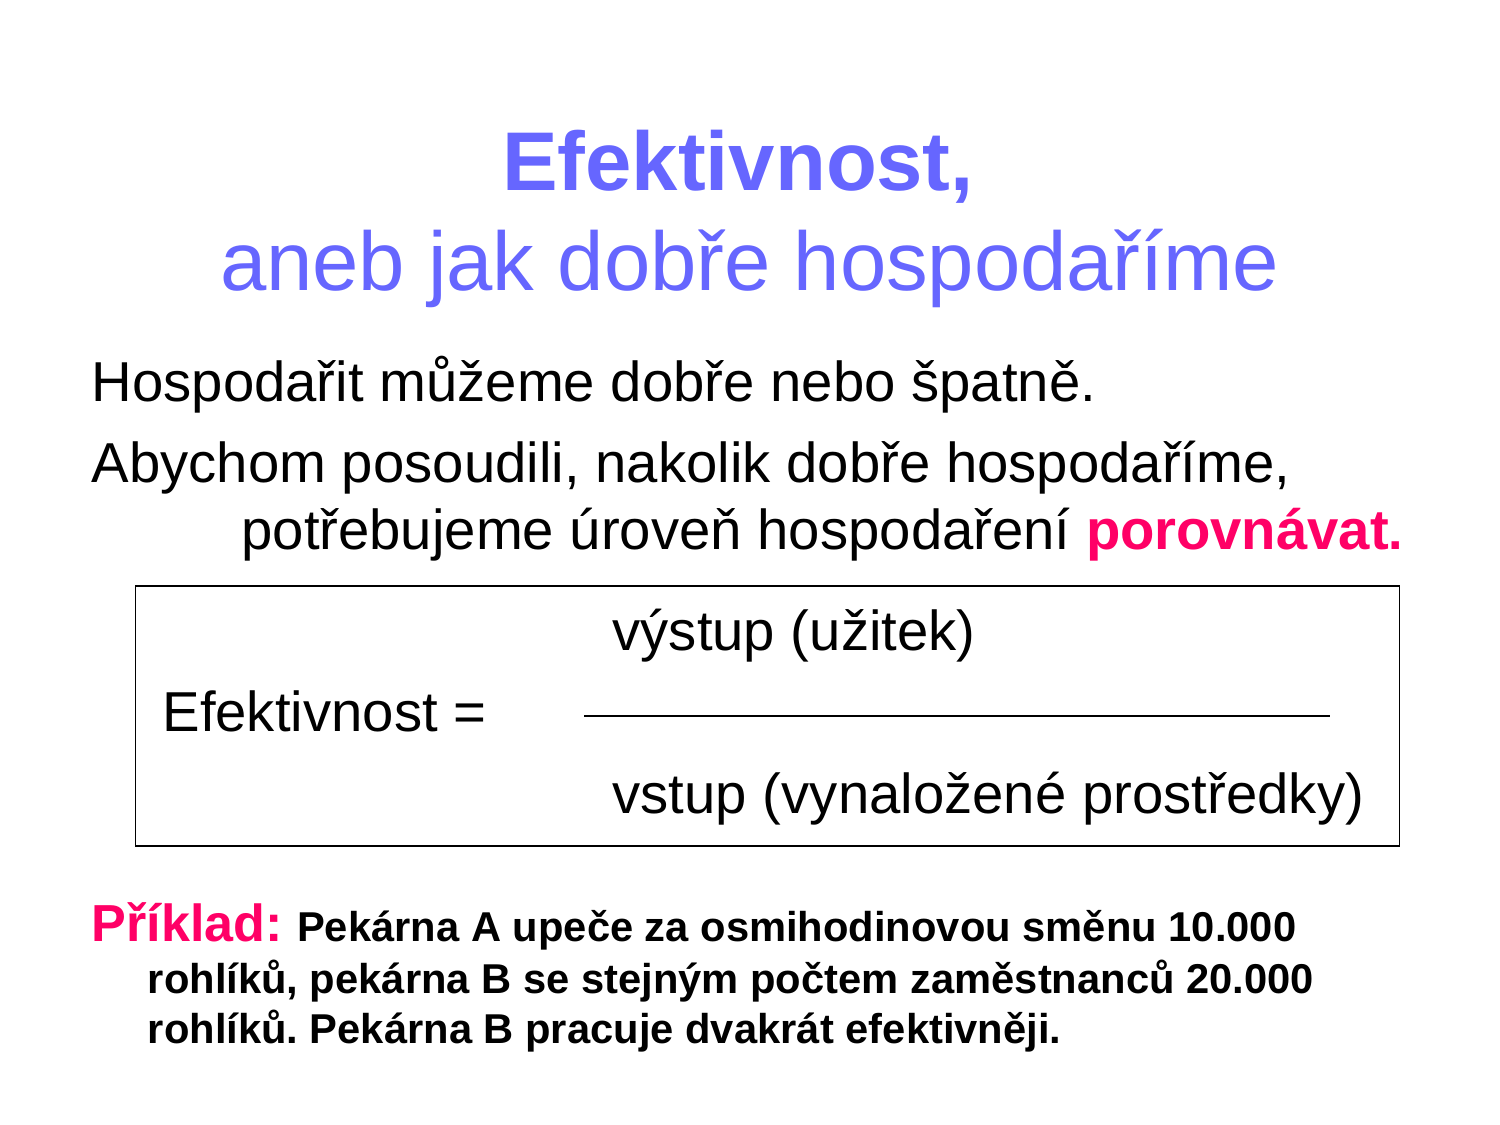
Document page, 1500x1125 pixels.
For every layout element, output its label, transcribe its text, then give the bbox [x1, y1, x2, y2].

title Efektivnost, aneb jak dobře hospodaříme [75, 99, 1426, 315]
text_box výstup (užitek) Efektivnost = vstup (vynaložené prostředky) [147, 586, 1453, 858]
text_box Příklad: Pekárna A upeče za osmihodinovou směnu 10.000 rohlíků, pekárna B se stejným počtem zaměstnanců 20.000 rohlíků. Pekárna B pracuje dvakrát efektivněji. [76, 881, 1427, 1055]
text_box Hospodařit můžeme dobře nebo špatně. Abychom posoudili, nakolik dobře hospodaříme, potřebujeme úroveň hospodaření porovnávat. [76, 337, 1427, 610]
text_box výstup (užitek) Efektivnost = vstup (vynaložené prostředky) [147, 587, 1399, 845]
